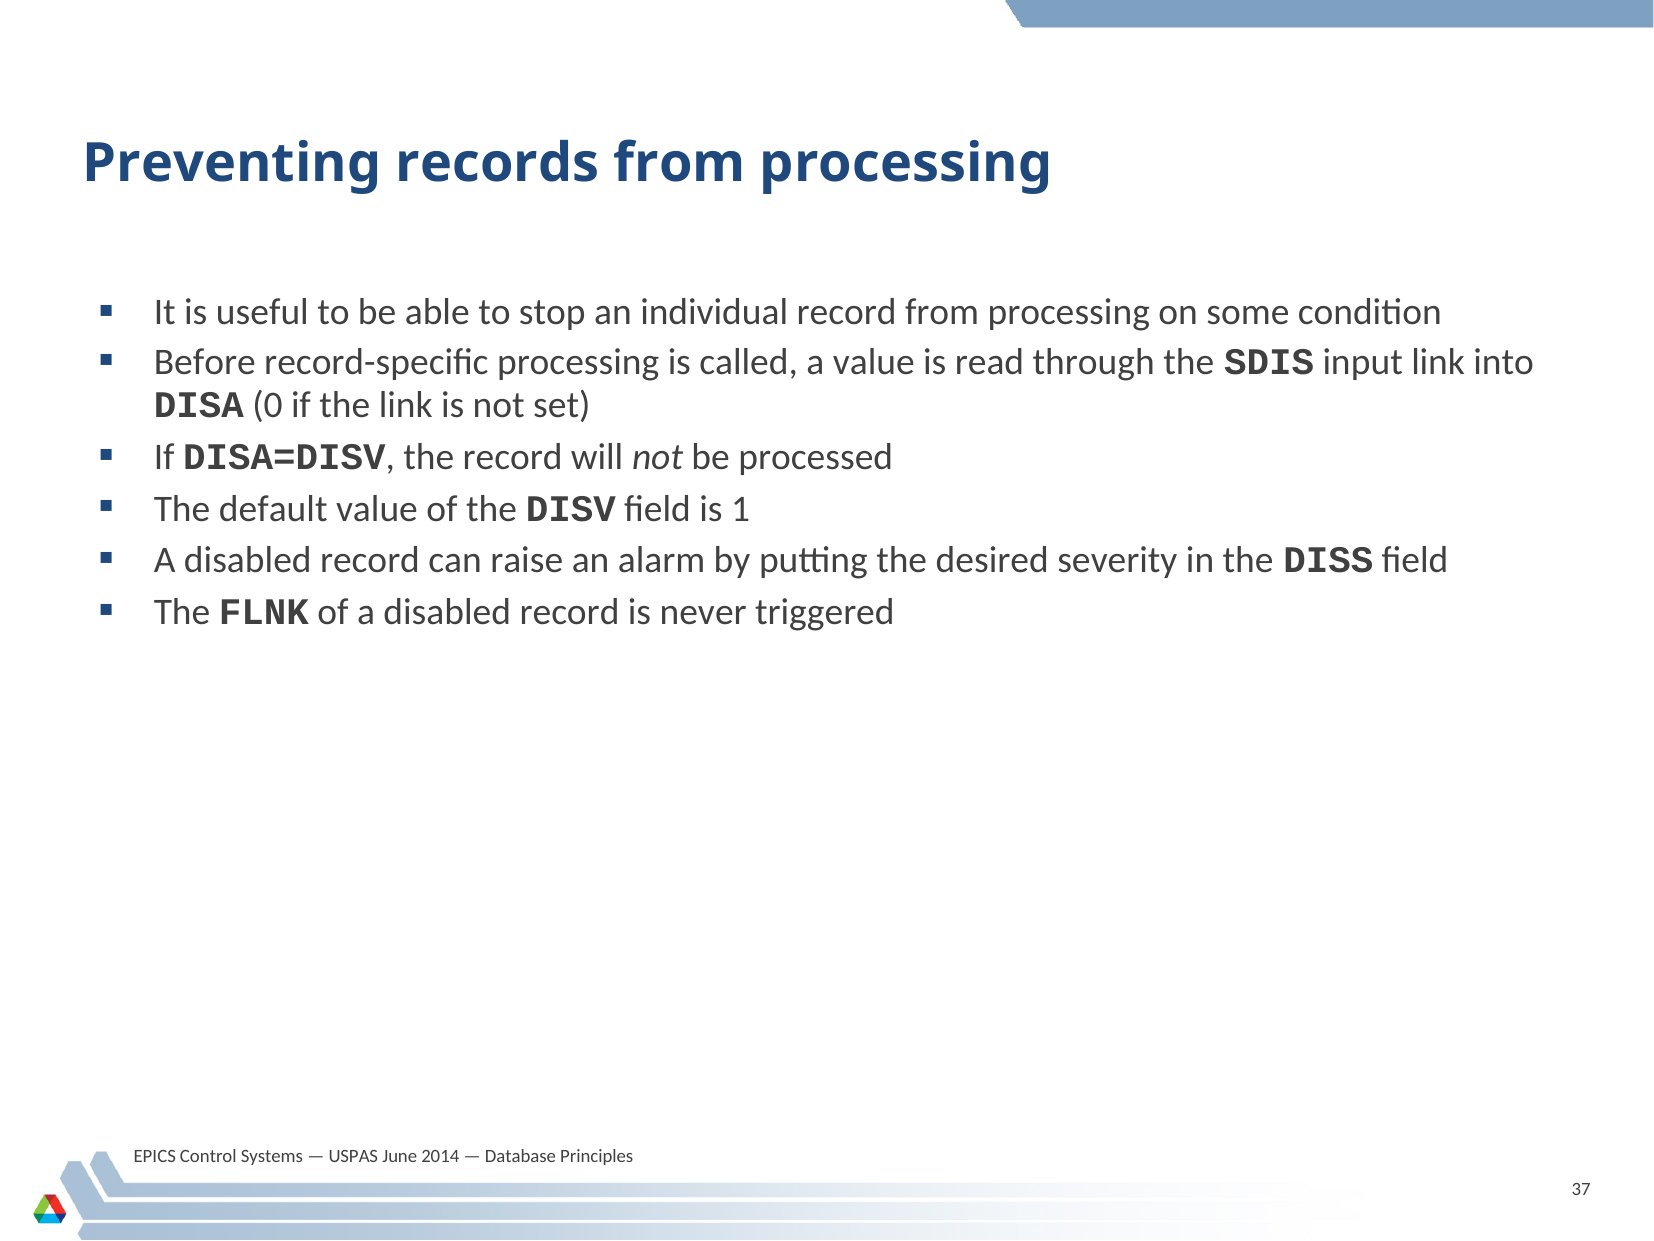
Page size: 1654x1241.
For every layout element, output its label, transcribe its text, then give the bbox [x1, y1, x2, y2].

list It is useful to be able to stop an individual record from processing on some condition Before record-specific processing is called, a value is read through the SDIS input link into DISA (0 if the link is not set) If DISA=DISV, the record will not be processed The default value of the DISV field is 1 A disabled record can raise an alarm by putting the desired severity in the DISS field The FLNK of a disabled record is never triggered [82, 289, 1571, 1123]
title Preventing records from processing [82, 128, 1571, 192]
picture [0, 0, 1654, 29]
picture [0, 1143, 1654, 1240]
